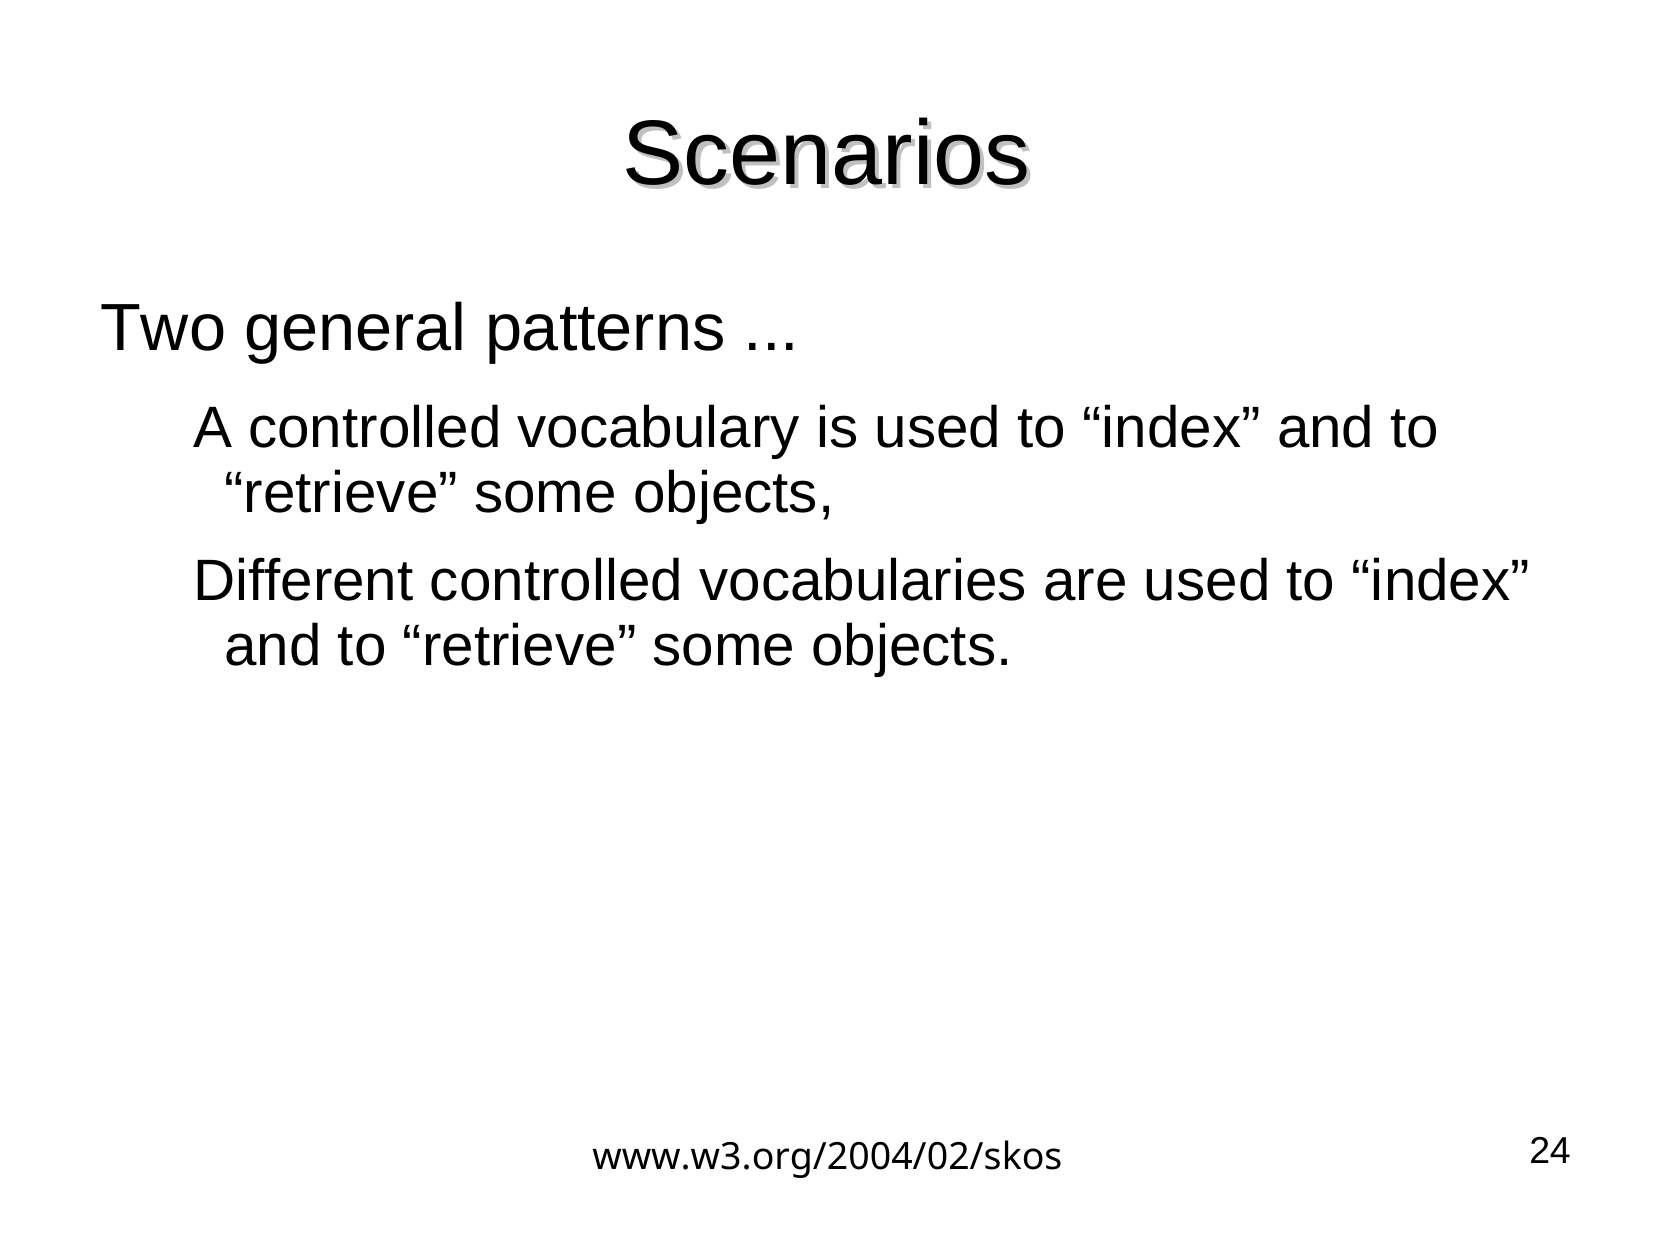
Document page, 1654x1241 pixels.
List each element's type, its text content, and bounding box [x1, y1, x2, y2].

title Scenarios [82, 49, 1571, 257]
list Two general patterns ... A controlled vocabulary is used to “index” and to “retrieve” some objects, Different controlled vocabularies are used to “index” and to “retrieve” some objects. [82, 290, 1571, 1109]
